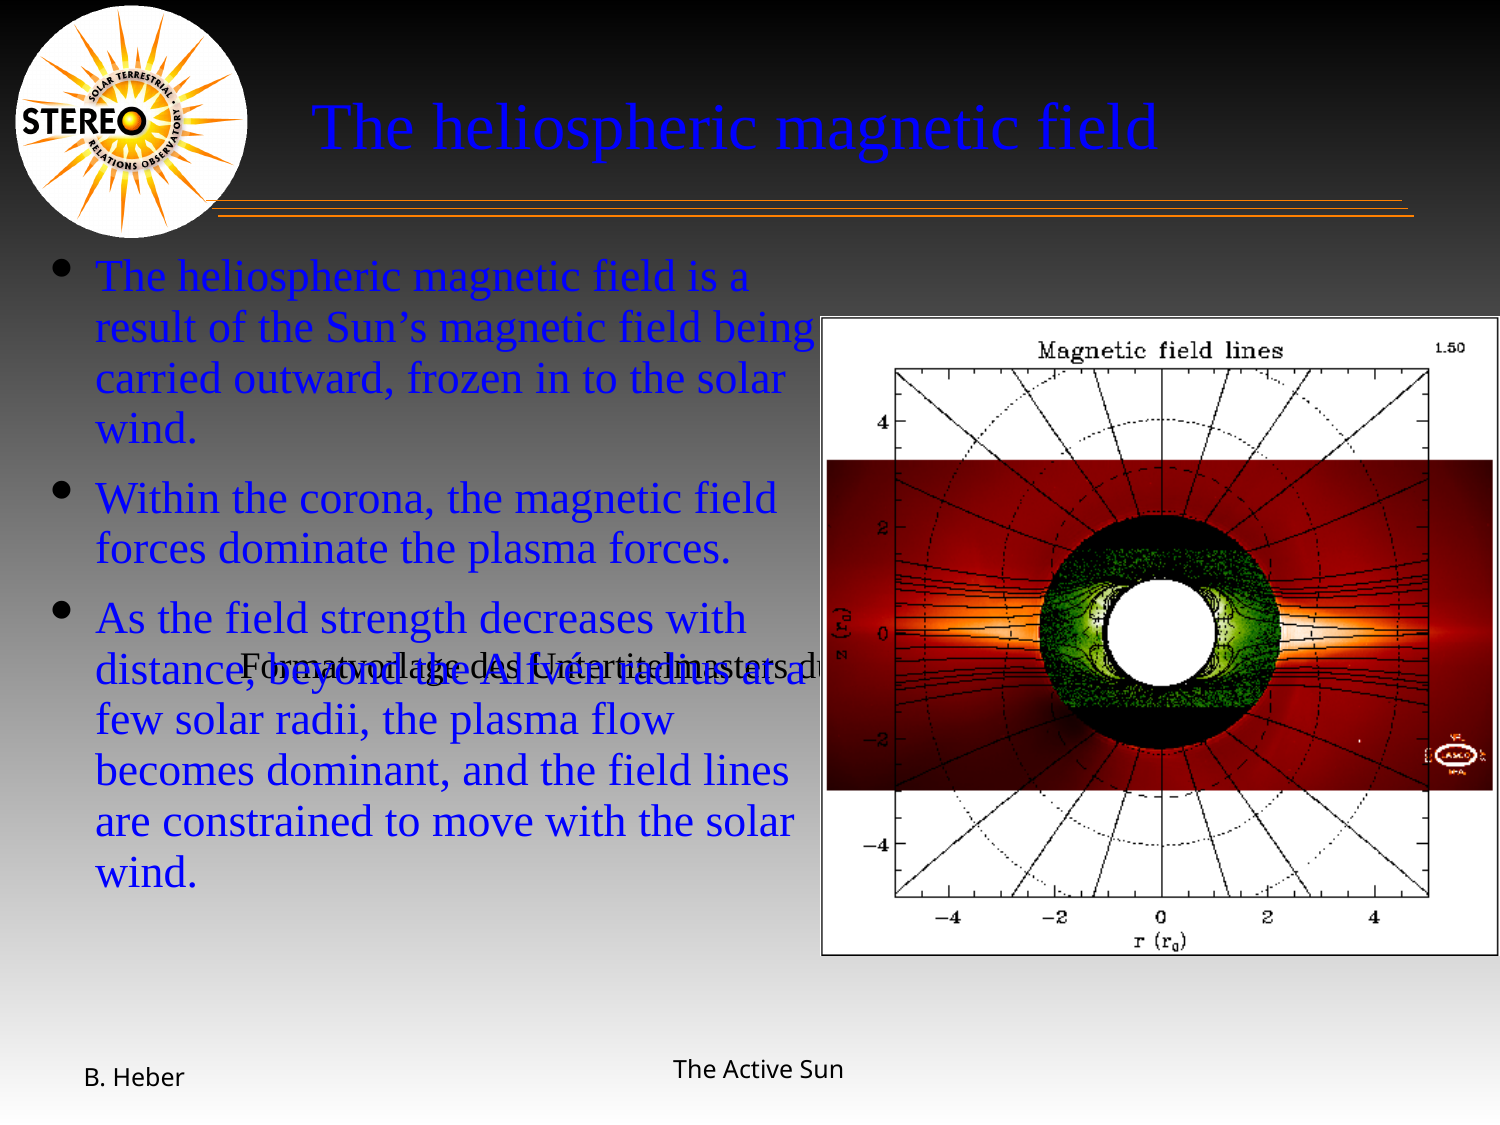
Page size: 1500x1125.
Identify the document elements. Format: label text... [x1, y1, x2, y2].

picture [10, 2, 248, 239]
text_box The heliospheric magnetic field is a result of the Sun’s magnetic field being carried outward, frozen in to the solar wind. Within the corona, the magnetic field forces dominate the plasma forces. As the field strength decreases with distance, beyond the Alfvén radius at a few solar radii, the plasma flow becomes dominant, and the field lines are constrained to move with the solar wind. [35, 243, 832, 1037]
picture [820, 316, 1500, 956]
text_box The heliospheric magnetic field [296, 82, 1381, 179]
